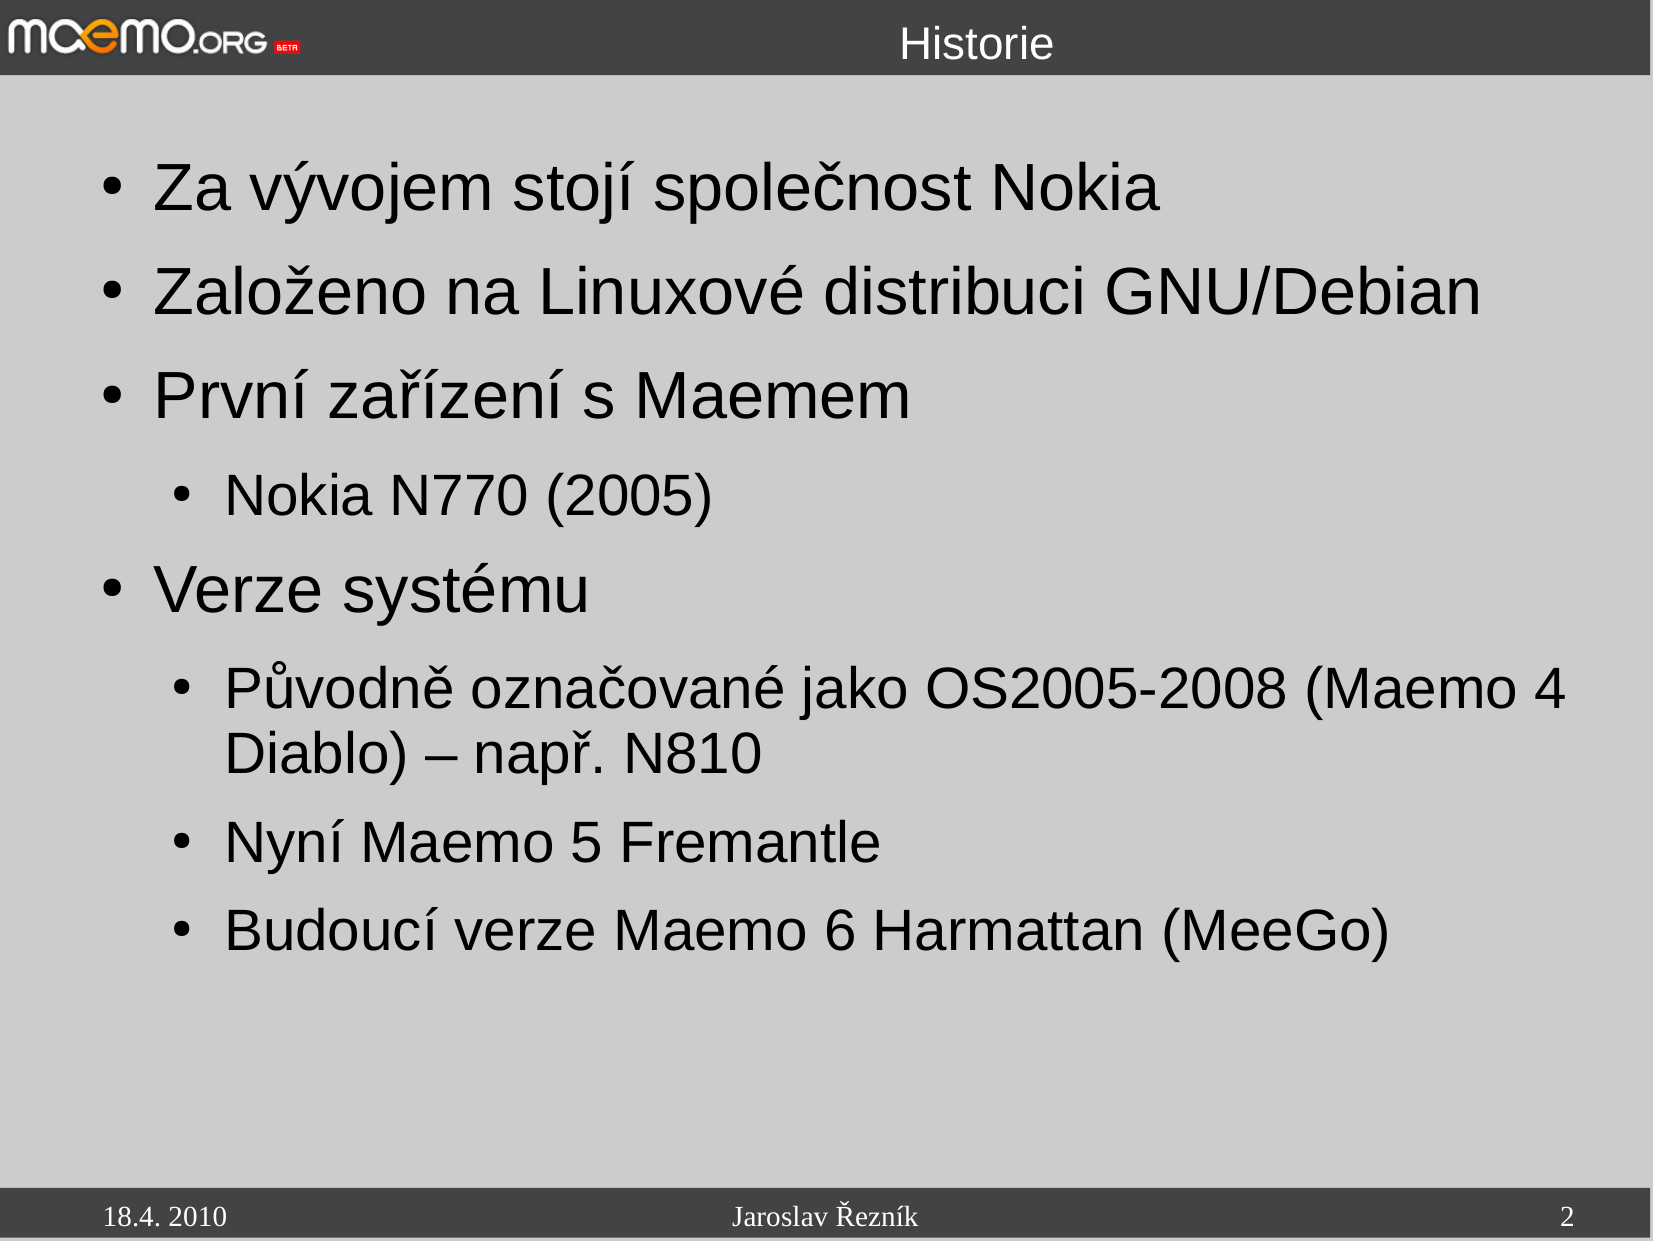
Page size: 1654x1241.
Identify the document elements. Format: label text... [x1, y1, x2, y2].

list Za vývojem stojí společnost Nokia Založeno na Linuxové distribuci GNU/Debian První zařízení s Maemem Nokia N770 (2005) Verze systému Původně označované jako OS2005-2008 (Maemo 4 Diablo) – např. N810 Nyní Maemo 5 Fremantle Budoucí verze Maemo 6 Harmattan (MeeGo) [82, 150, 1571, 1095]
picture [0, 0, 317, 64]
title Historie [379, 17, 1576, 70]
